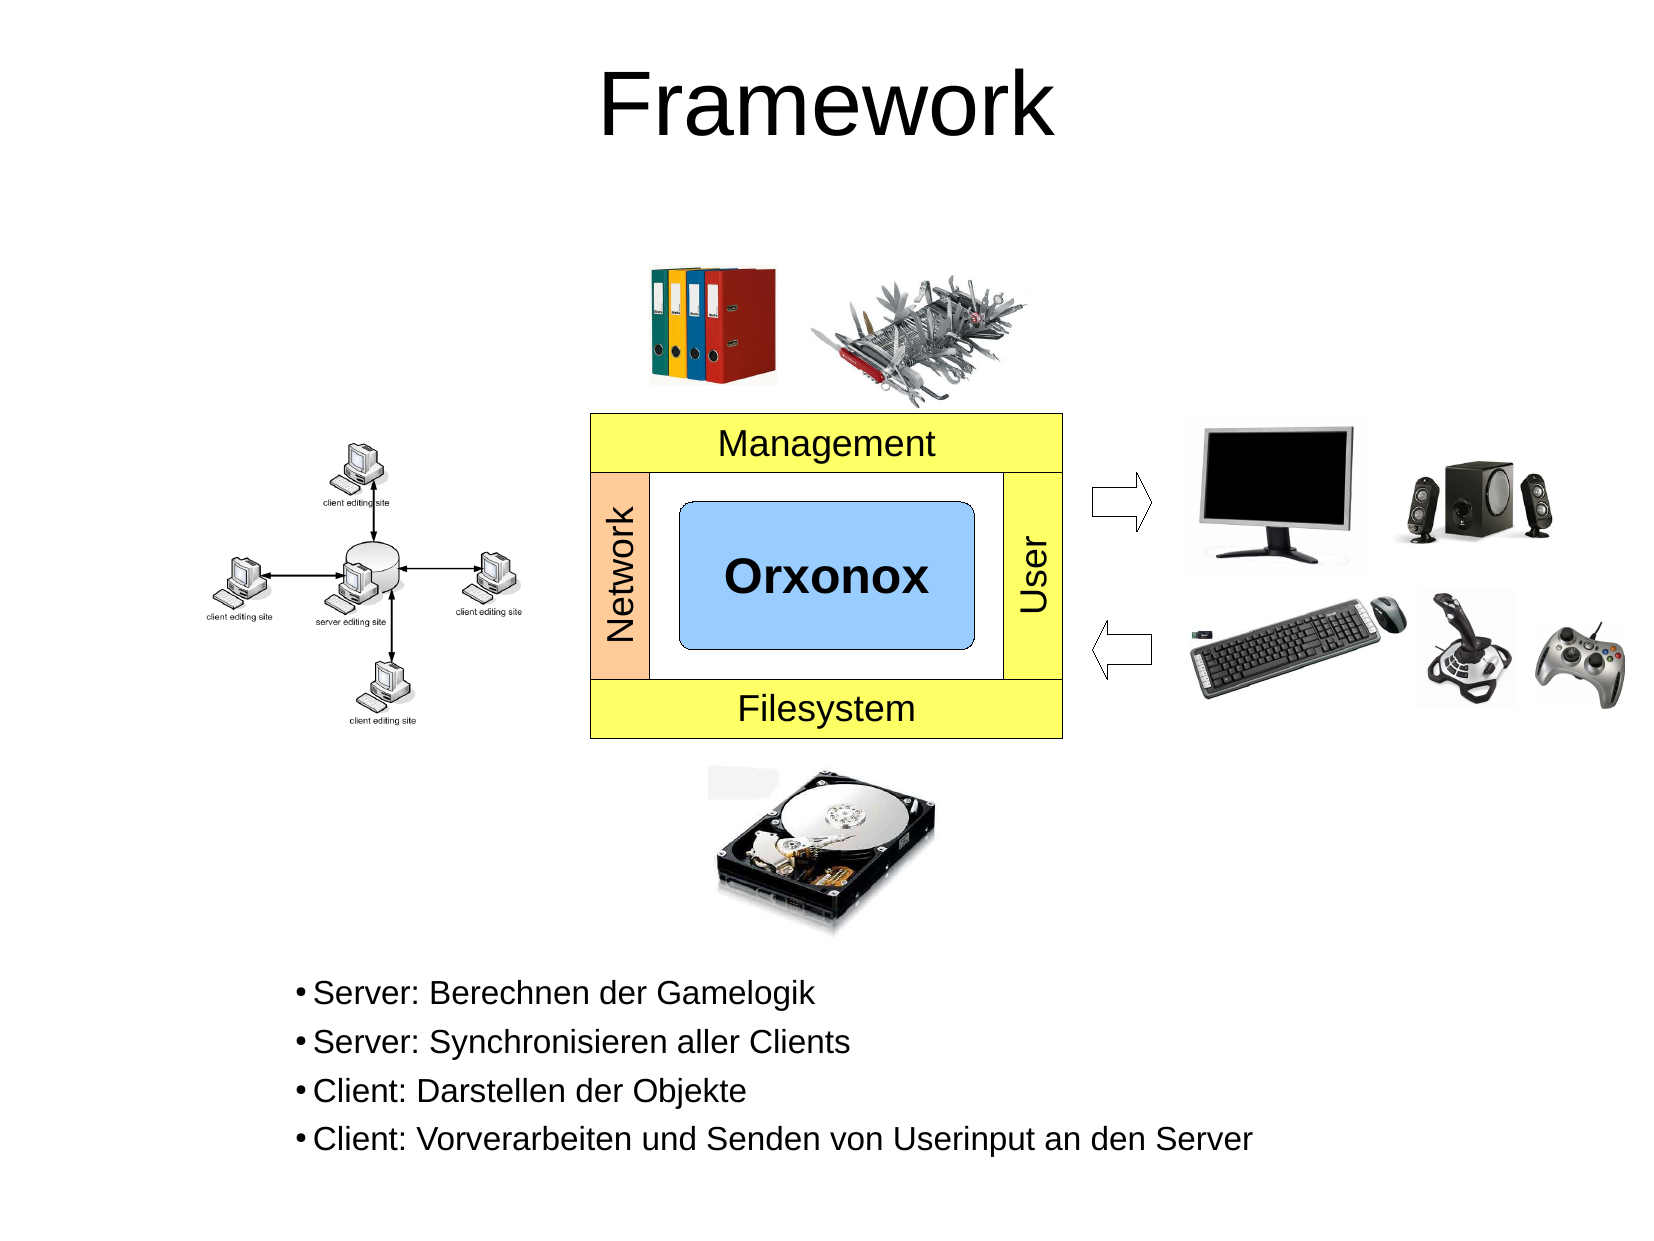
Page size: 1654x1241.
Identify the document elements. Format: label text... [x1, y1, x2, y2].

picture [649, 265, 777, 385]
text_box Orxonox [679, 501, 975, 650]
text_box [1092, 620, 1152, 680]
text_box Network [590, 472, 650, 680]
picture [807, 265, 1034, 411]
text_box Server: Berechnen der Gamelogik Server: Synchronisieren aller Clients Client: Darstellen der Objekte Client: Vorverarbeiten und Senden von Userinput an den Server [295, 974, 1359, 1159]
picture [1180, 409, 1565, 739]
title Framework [82, 0, 1571, 208]
text_box User [1003, 472, 1063, 680]
text_box Management [590, 413, 1063, 473]
picture [708, 757, 939, 945]
text_box [1092, 472, 1152, 532]
text_box Filesystem [590, 679, 1063, 739]
picture [206, 442, 522, 726]
picture [1535, 620, 1625, 709]
